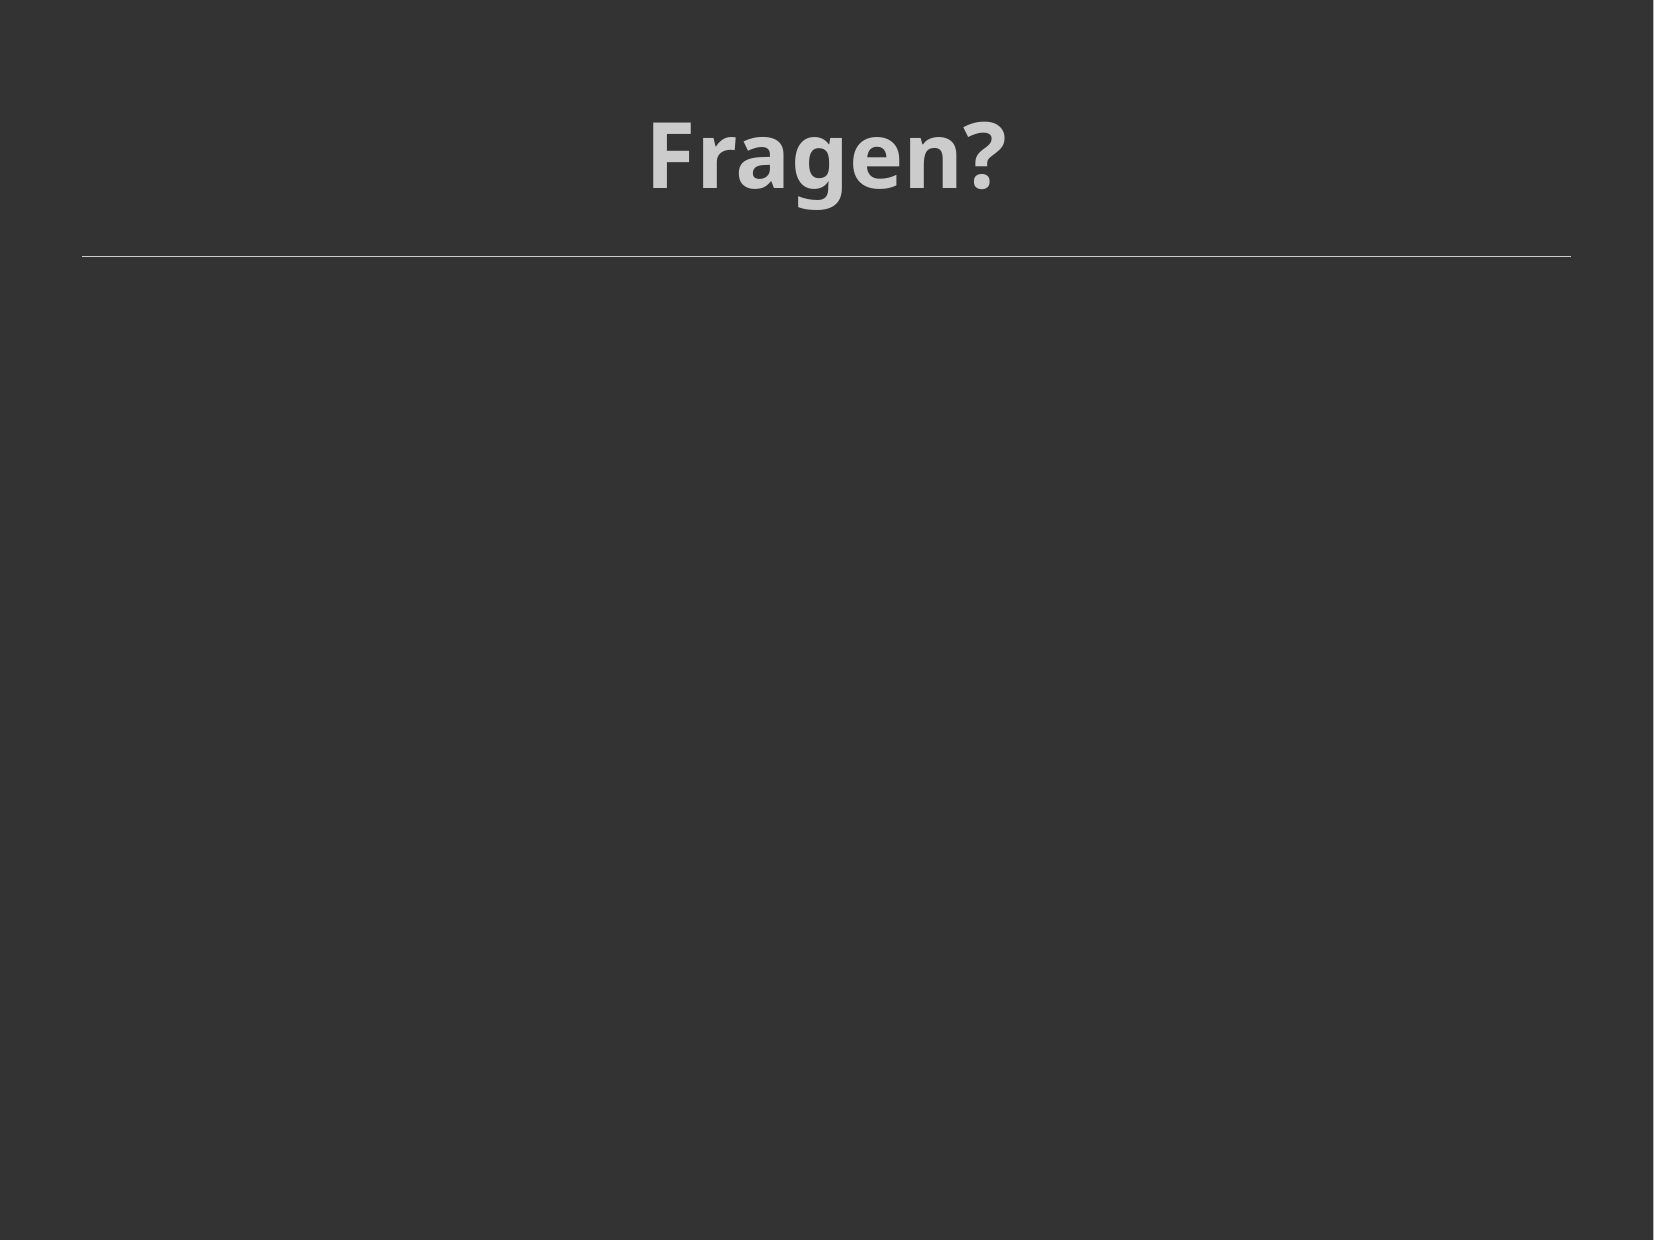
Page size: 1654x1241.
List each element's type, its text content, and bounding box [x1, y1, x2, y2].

title Fragen? [82, 49, 1571, 257]
